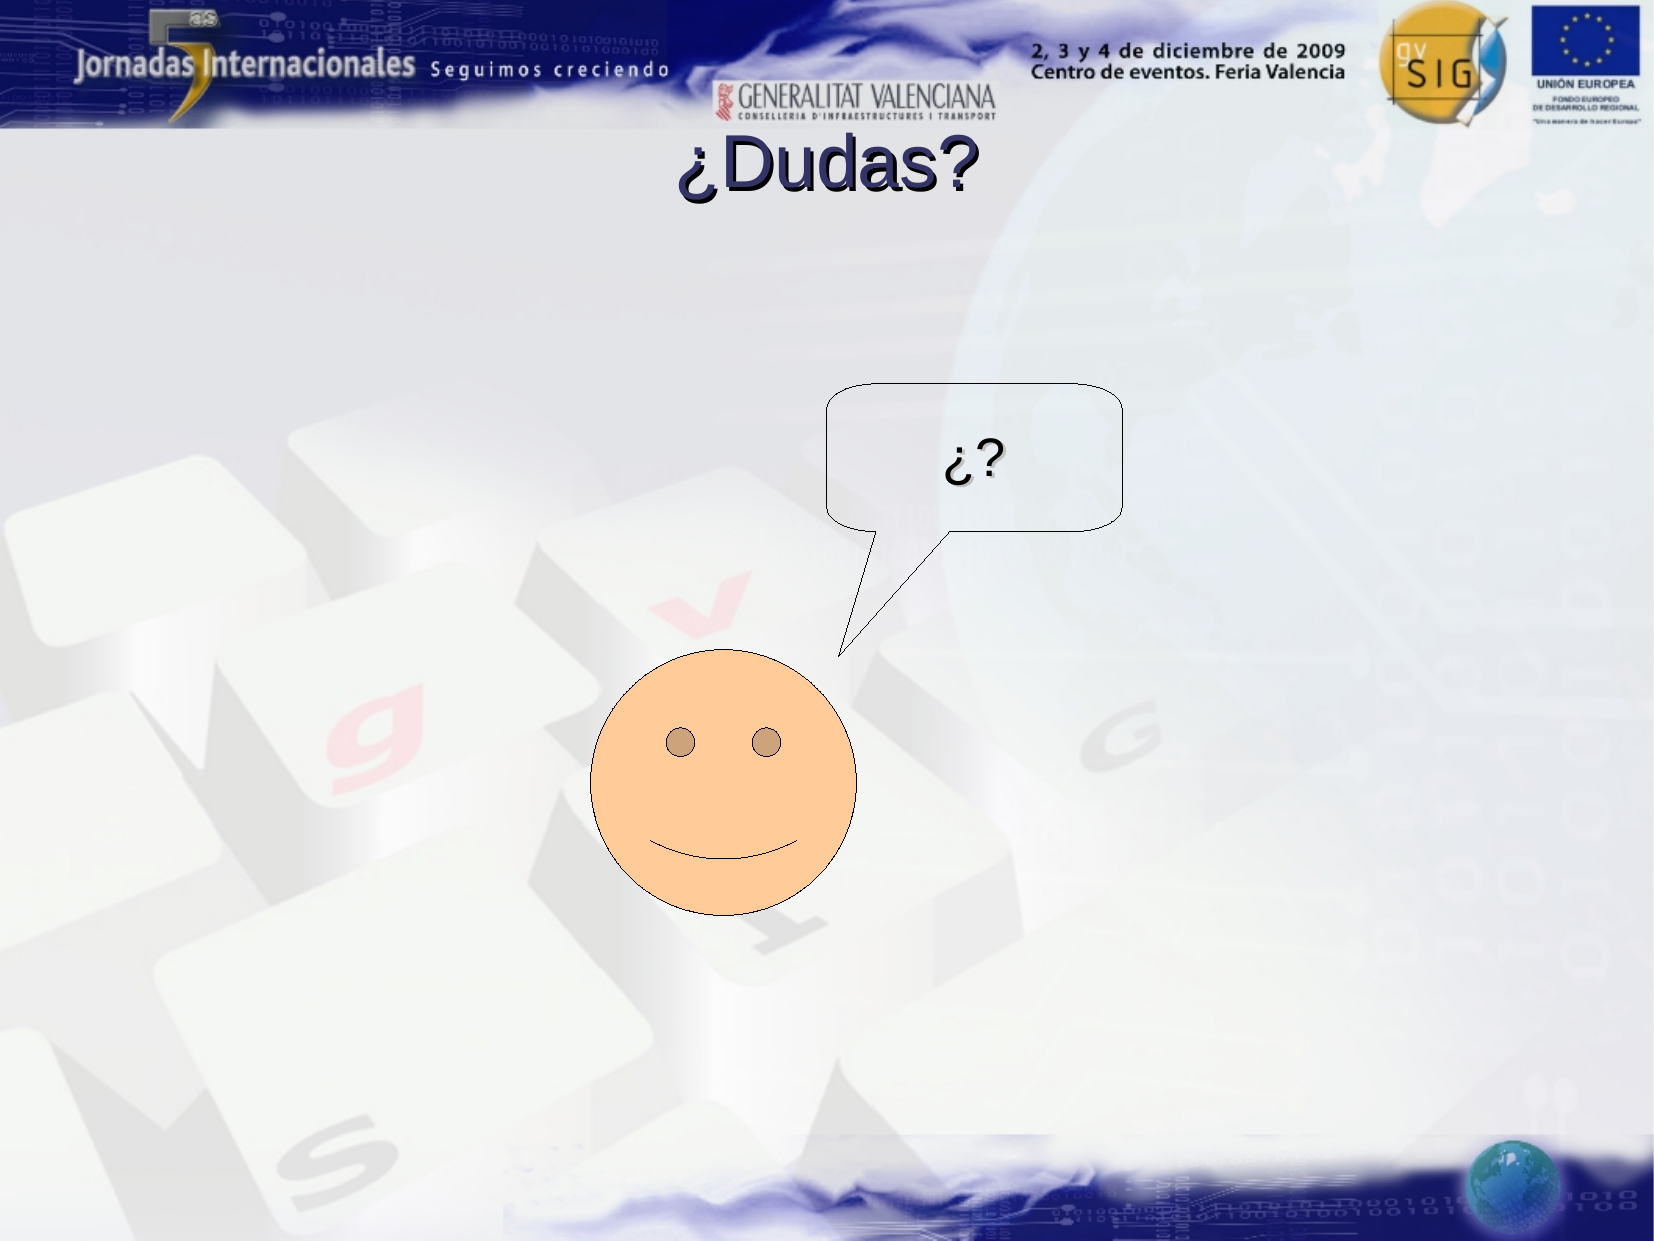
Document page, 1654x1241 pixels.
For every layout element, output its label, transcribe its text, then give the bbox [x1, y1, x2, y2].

text_box [590, 649, 857, 916]
picture [0, 0, 1654, 1241]
title ¿Dudas? [82, 47, 1571, 258]
text_box ¿? [826, 383, 1123, 657]
